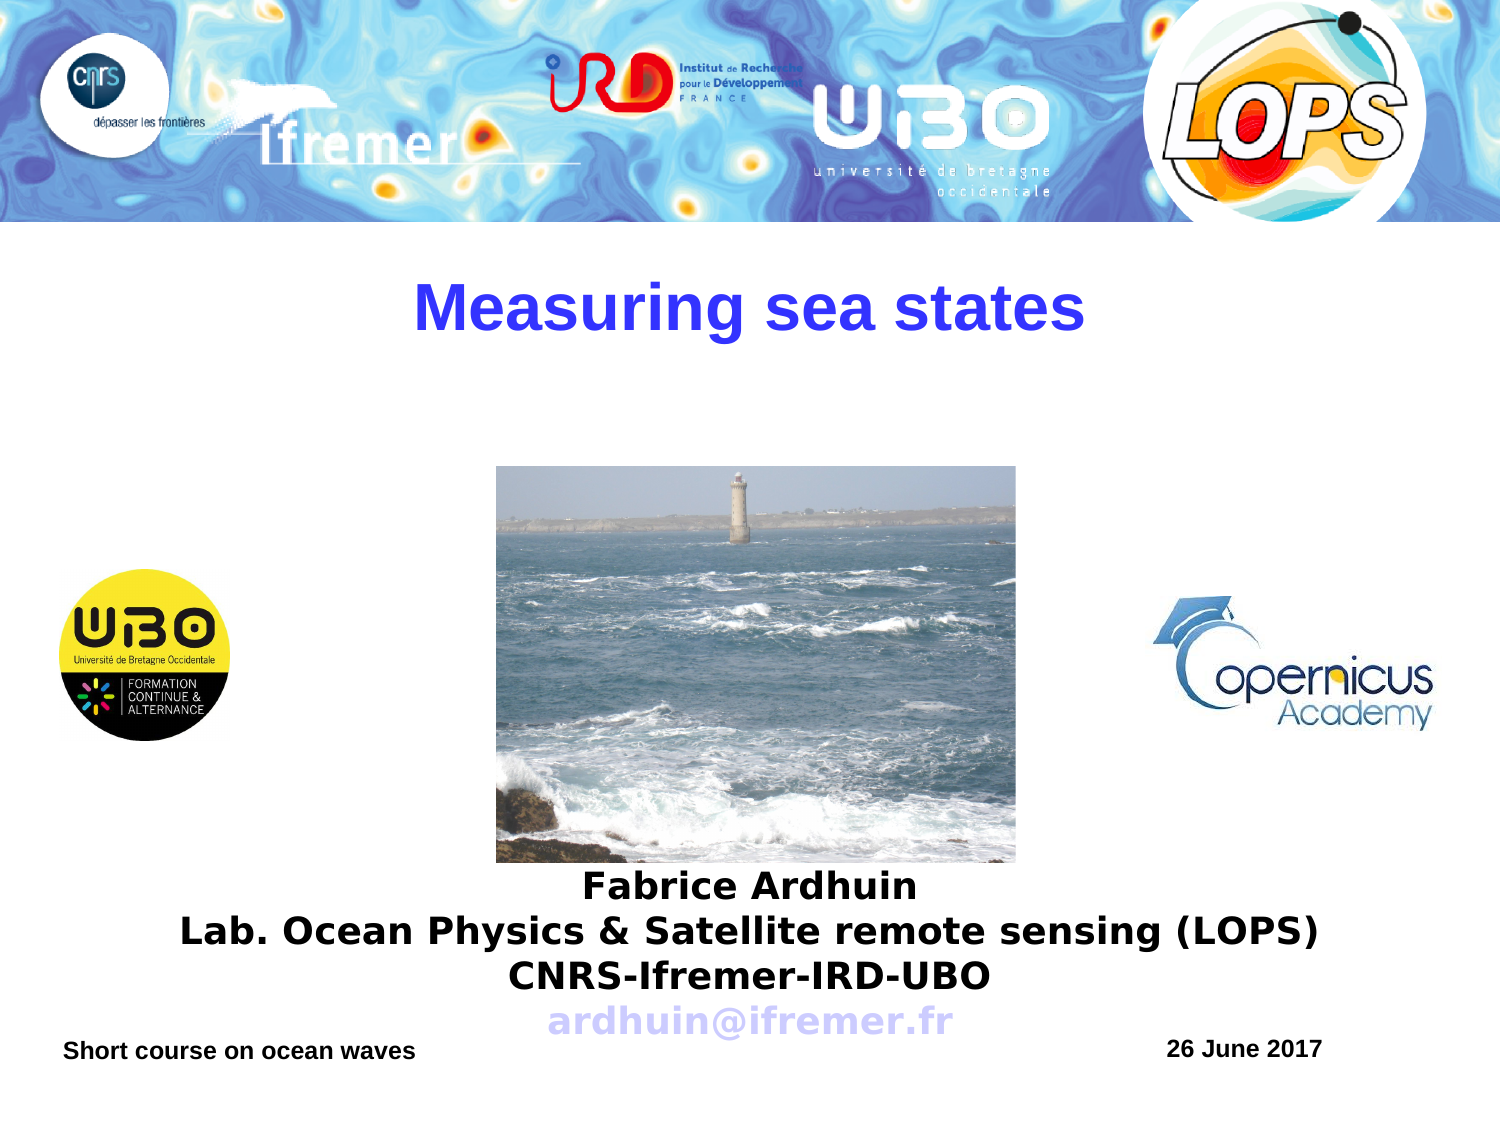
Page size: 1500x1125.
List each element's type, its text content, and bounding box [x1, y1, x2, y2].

picture [0, 0, 1500, 222]
text_box Fabrice Ardhuin Lab. Ocean Physics & Satellite remote sensing (LOPS) CNRS-Ifremer-IRD-UBO ardhuin@ifremer.fr [0, 831, 1500, 1125]
picture [59, 569, 230, 741]
picture [496, 466, 1016, 863]
picture [1145, 596, 1442, 745]
text_box Measuring sea states [112, 203, 1388, 467]
